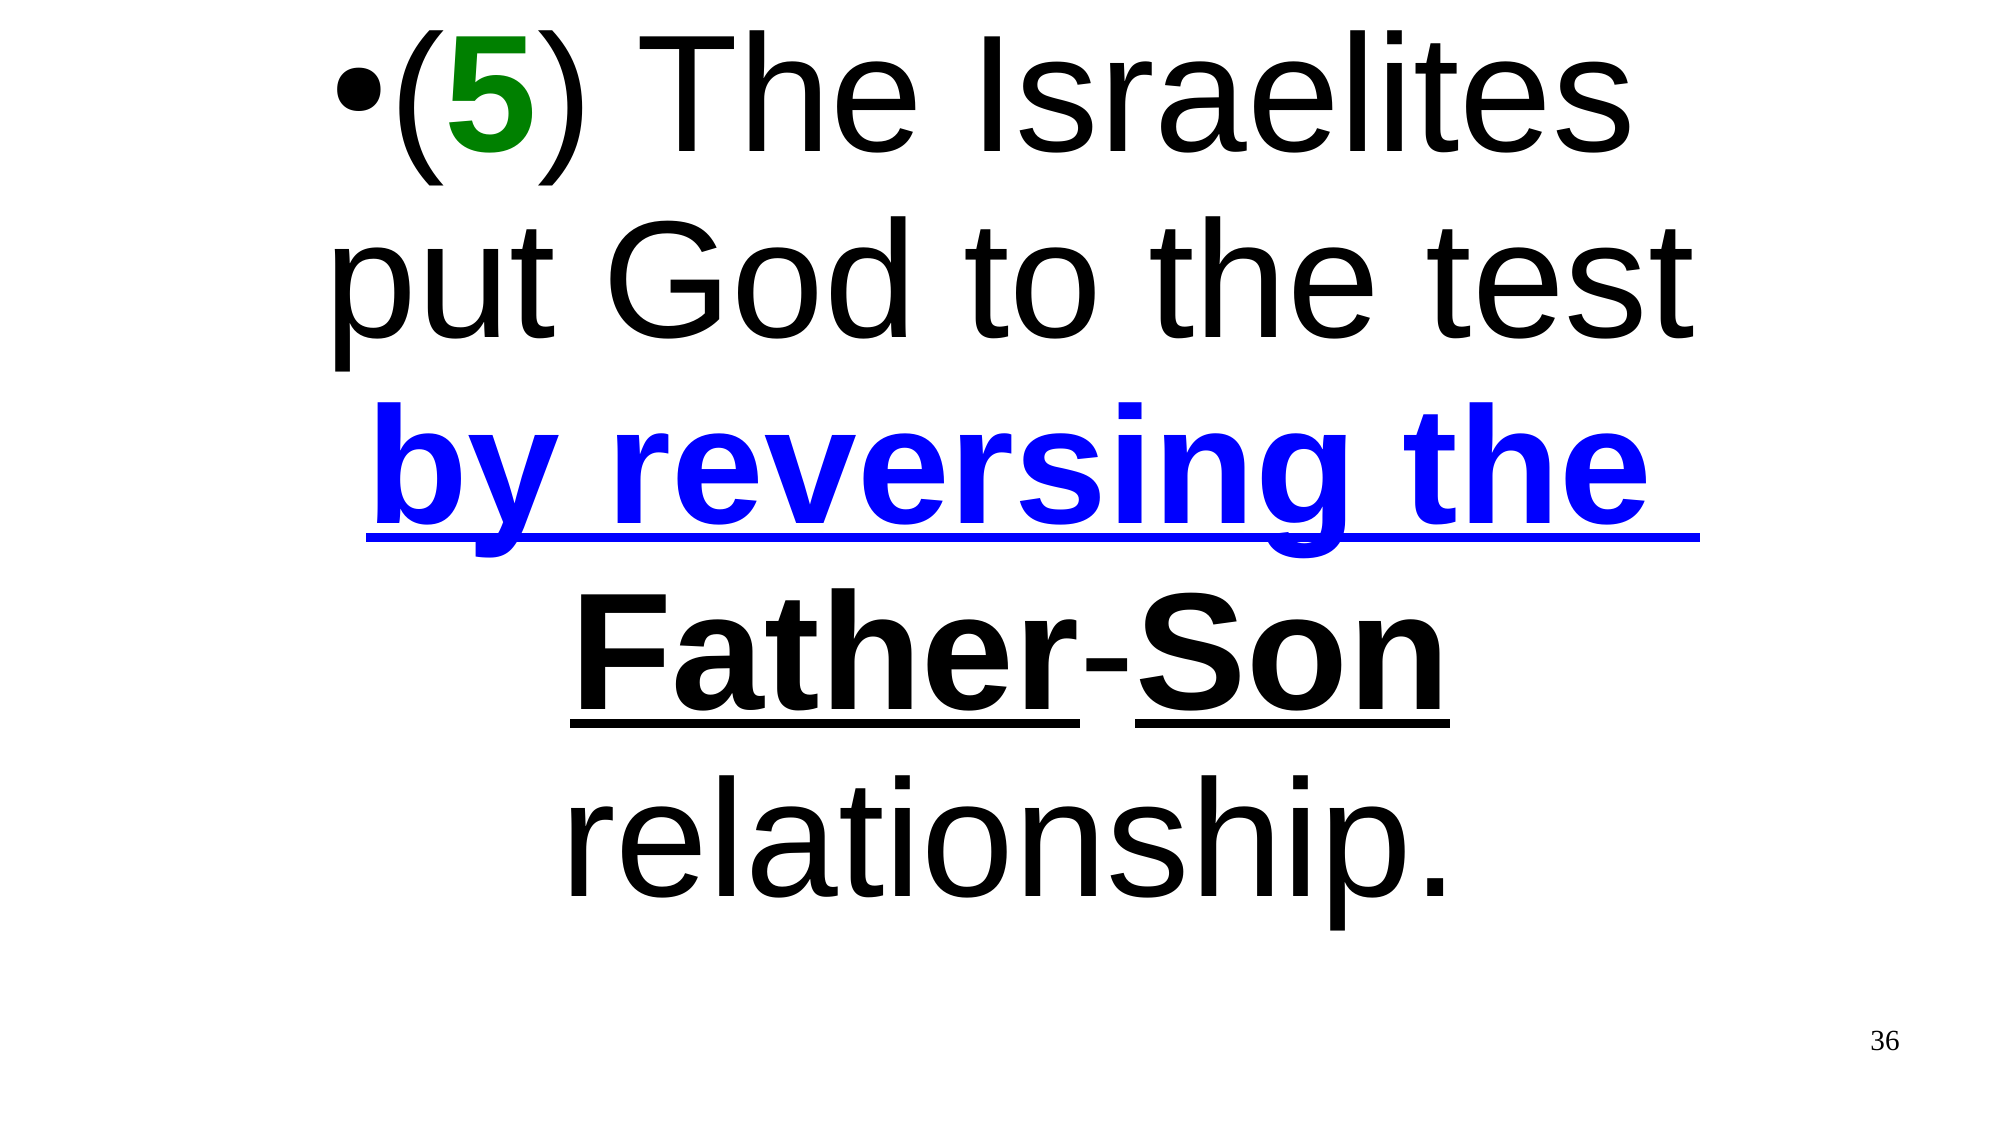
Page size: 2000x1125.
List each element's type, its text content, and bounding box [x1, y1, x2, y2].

list (5) The Israelites put God to the test by reversing the Father-Son relationship. [0, 0, 1996, 1123]
